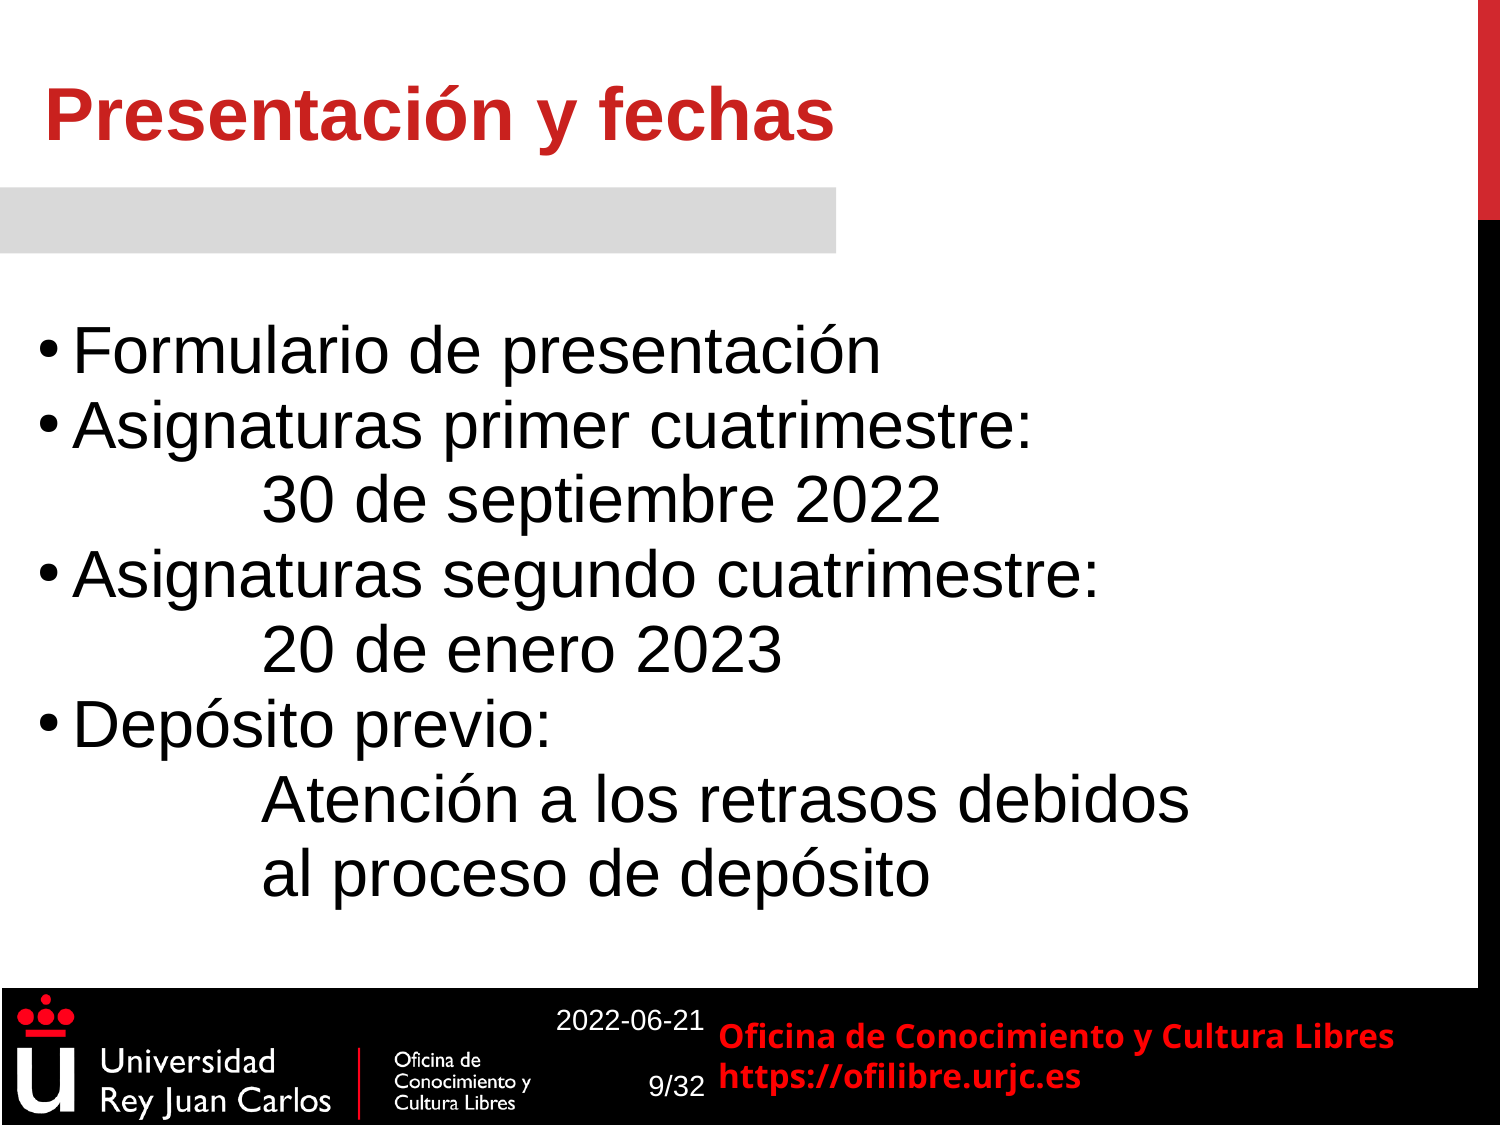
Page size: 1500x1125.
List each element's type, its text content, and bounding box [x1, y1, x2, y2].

text_box Formulario de presentación Asignaturas primer cuatrimestre: 30 de septiembre 2022 Asignaturas segundo cuatrimestre: 20 de enero 2023 Depósito previo: Atención a los retrasos debidos al proceso de depósito [22, 305, 1463, 933]
picture [17, 994, 531, 1120]
text_box Presentación y fechas [30, 64, 1306, 248]
title [75, 7, 1425, 196]
